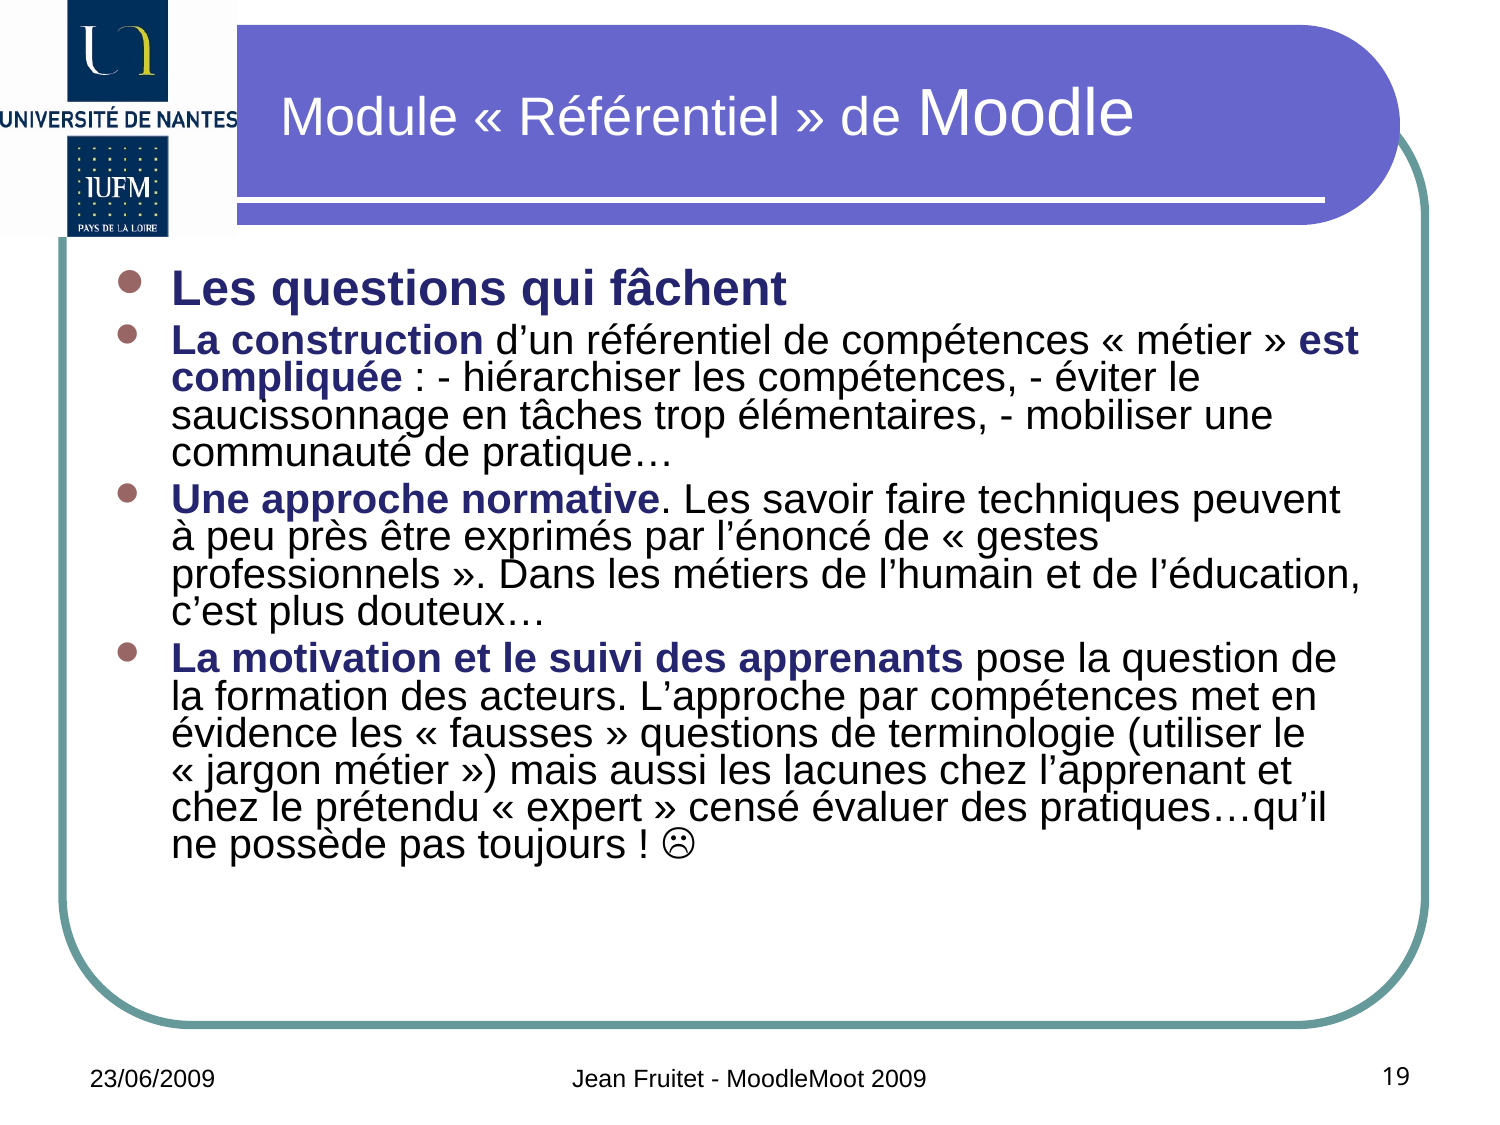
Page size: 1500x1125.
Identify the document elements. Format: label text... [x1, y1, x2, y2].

title Module « Référentiel » de Moodle [265, 37, 1365, 188]
list Les questions qui fâchent La construction d’un référentiel de compétences « métier » est compliquée : - hiérarchiser les compétences, - éviter le saucissonnage en tâches trop élémentaires, - mobiliser une communauté de pratique… Une approche normative. Les savoir faire techniques peuvent à peu près être exprimés par l’énoncé de « gestes professionnels ». Dans les métiers de l’humain et de l’éducation, c’est plus douteux… La motivation et le suivi des apprenants pose la question de la formation des acteurs. L’approche par compétences met en évidence les « fausses » questions de terminologie (utiliser le « jargon métier ») mais aussi les lacunes chez l’apprenant et chez le prétendu « expert » censé évaluer des pratiques…qu’il ne possède pas toujours !  [99, 262, 1388, 1071]
picture [0, 0, 237, 237]
